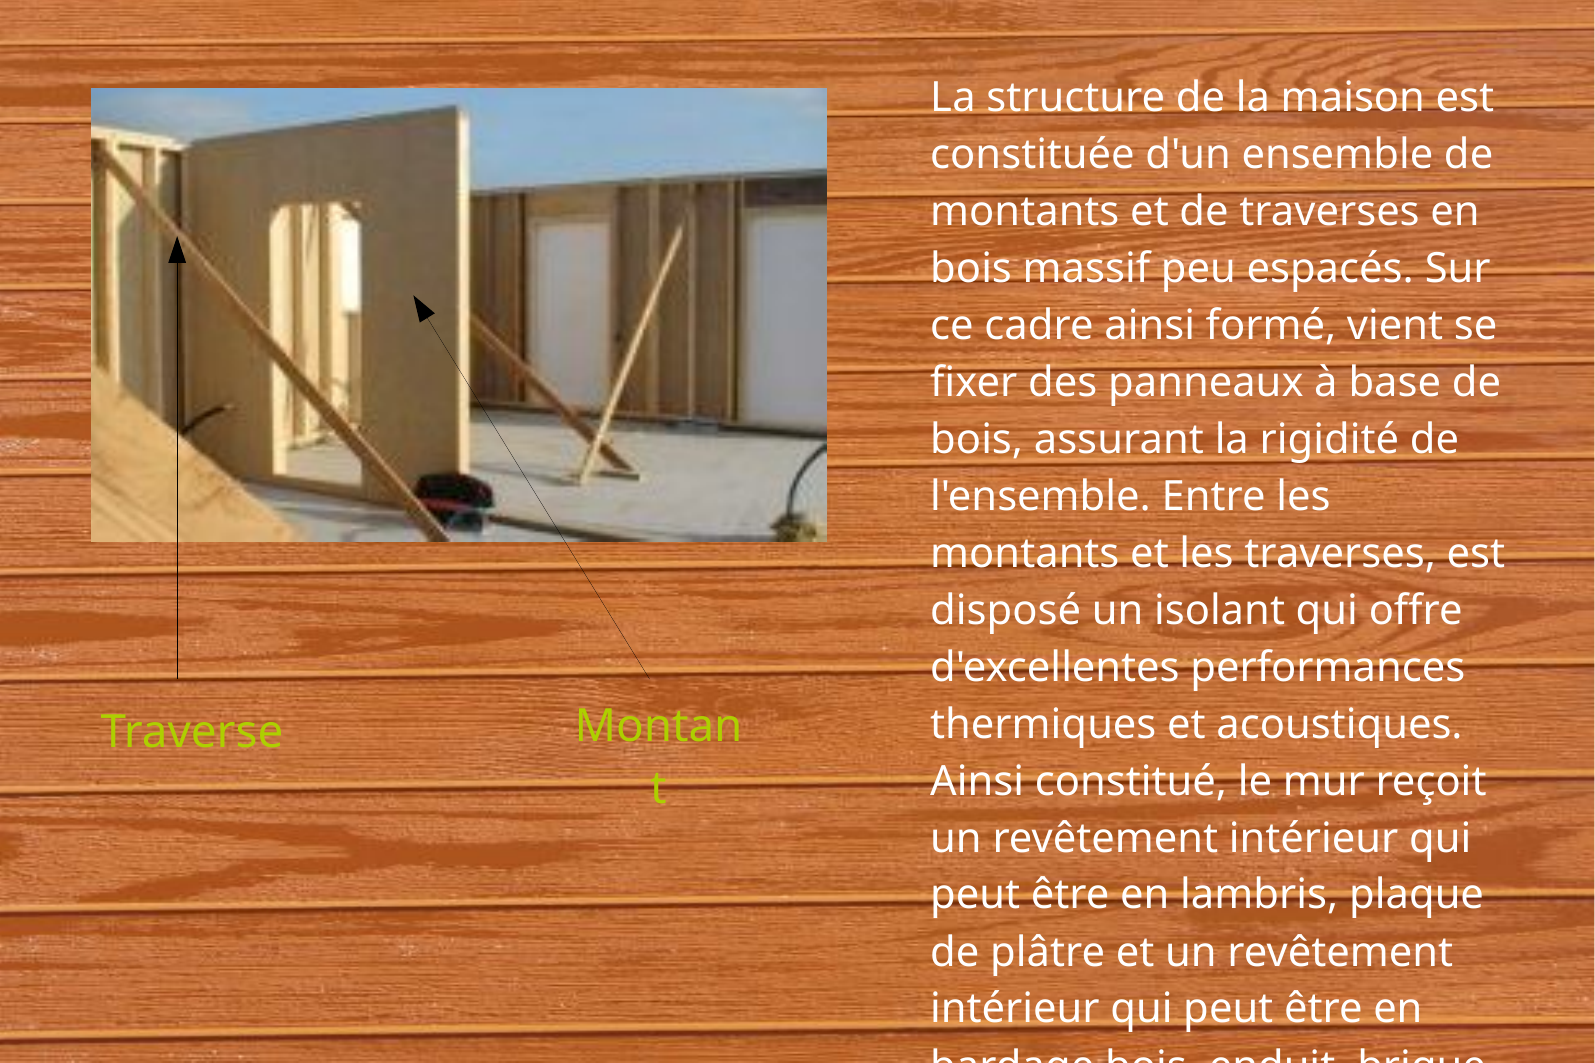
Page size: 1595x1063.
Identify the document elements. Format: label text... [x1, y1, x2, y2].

text_box La structure de la maison est constituée d'un ensemble de montants et de traverses en bois massif peu espacés. Sur ce cadre ainsi formé, vient se fixer des panneaux à base de bois, assurant la rigidité de l'ensemble. Entre les montants et les traverses, est disposé un isolant qui offre d'excellentes performances thermiques et acoustiques. Ainsi constitué, le mur reçoit un revêtement intérieur qui peut être en lambris, plaque de plâtre et un revêtement intérieur qui peut être en bardage bois, enduit, brique, pierre. [915, 59, 1536, 963]
picture [0, 0, 1595, 1063]
text_box Traverse [29, 690, 355, 757]
text_box Montant [555, 685, 762, 751]
